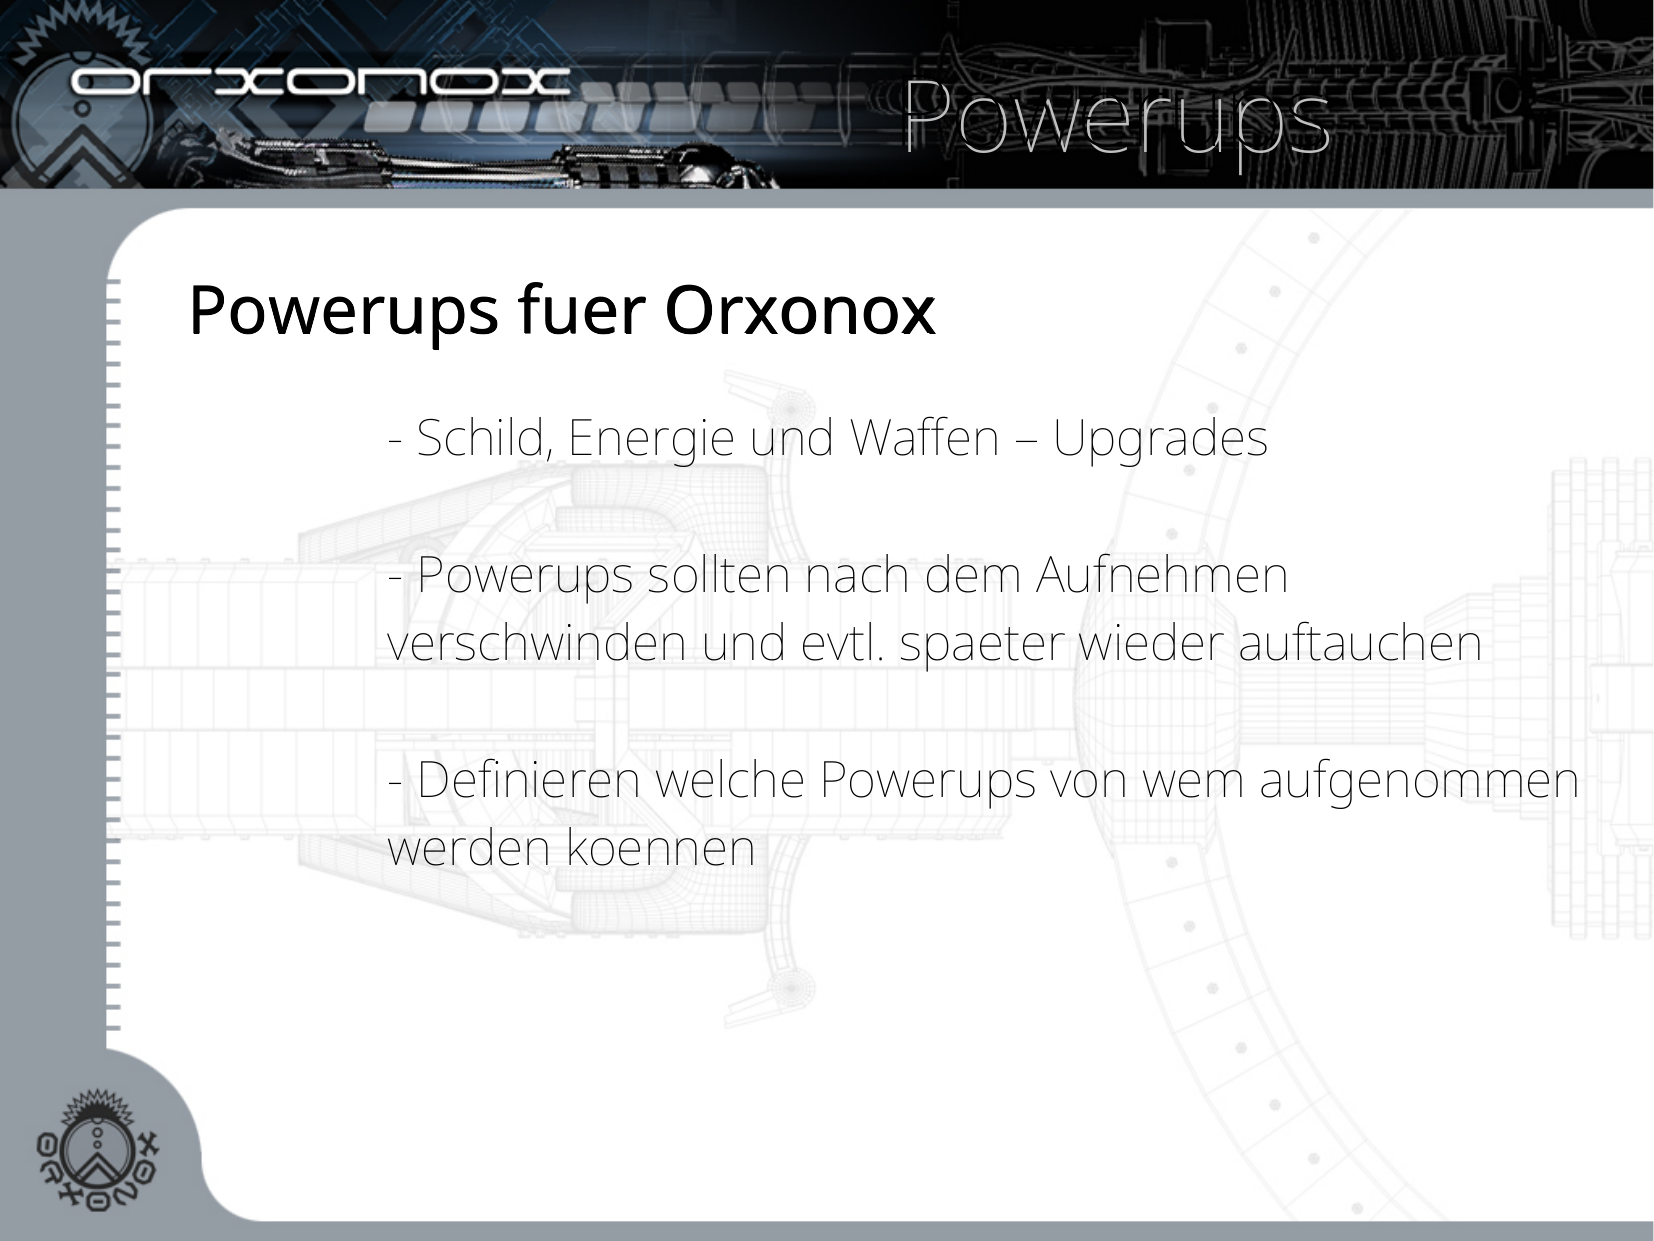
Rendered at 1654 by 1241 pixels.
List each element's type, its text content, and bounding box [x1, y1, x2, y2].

text_box Powerups [842, 32, 1517, 156]
text_box - Schild, Energie und Waffen – Upgrades - Powerups sollten nach dem Aufnehmen verschwinden und evtl. spaeter wieder auftauchen - Definieren welche Powerups von wem aufgenommen werden koennen [337, 394, 1613, 842]
picture [0, 0, 1654, 1241]
text_box Powerups fuer Orxonox [187, 262, 1538, 290]
